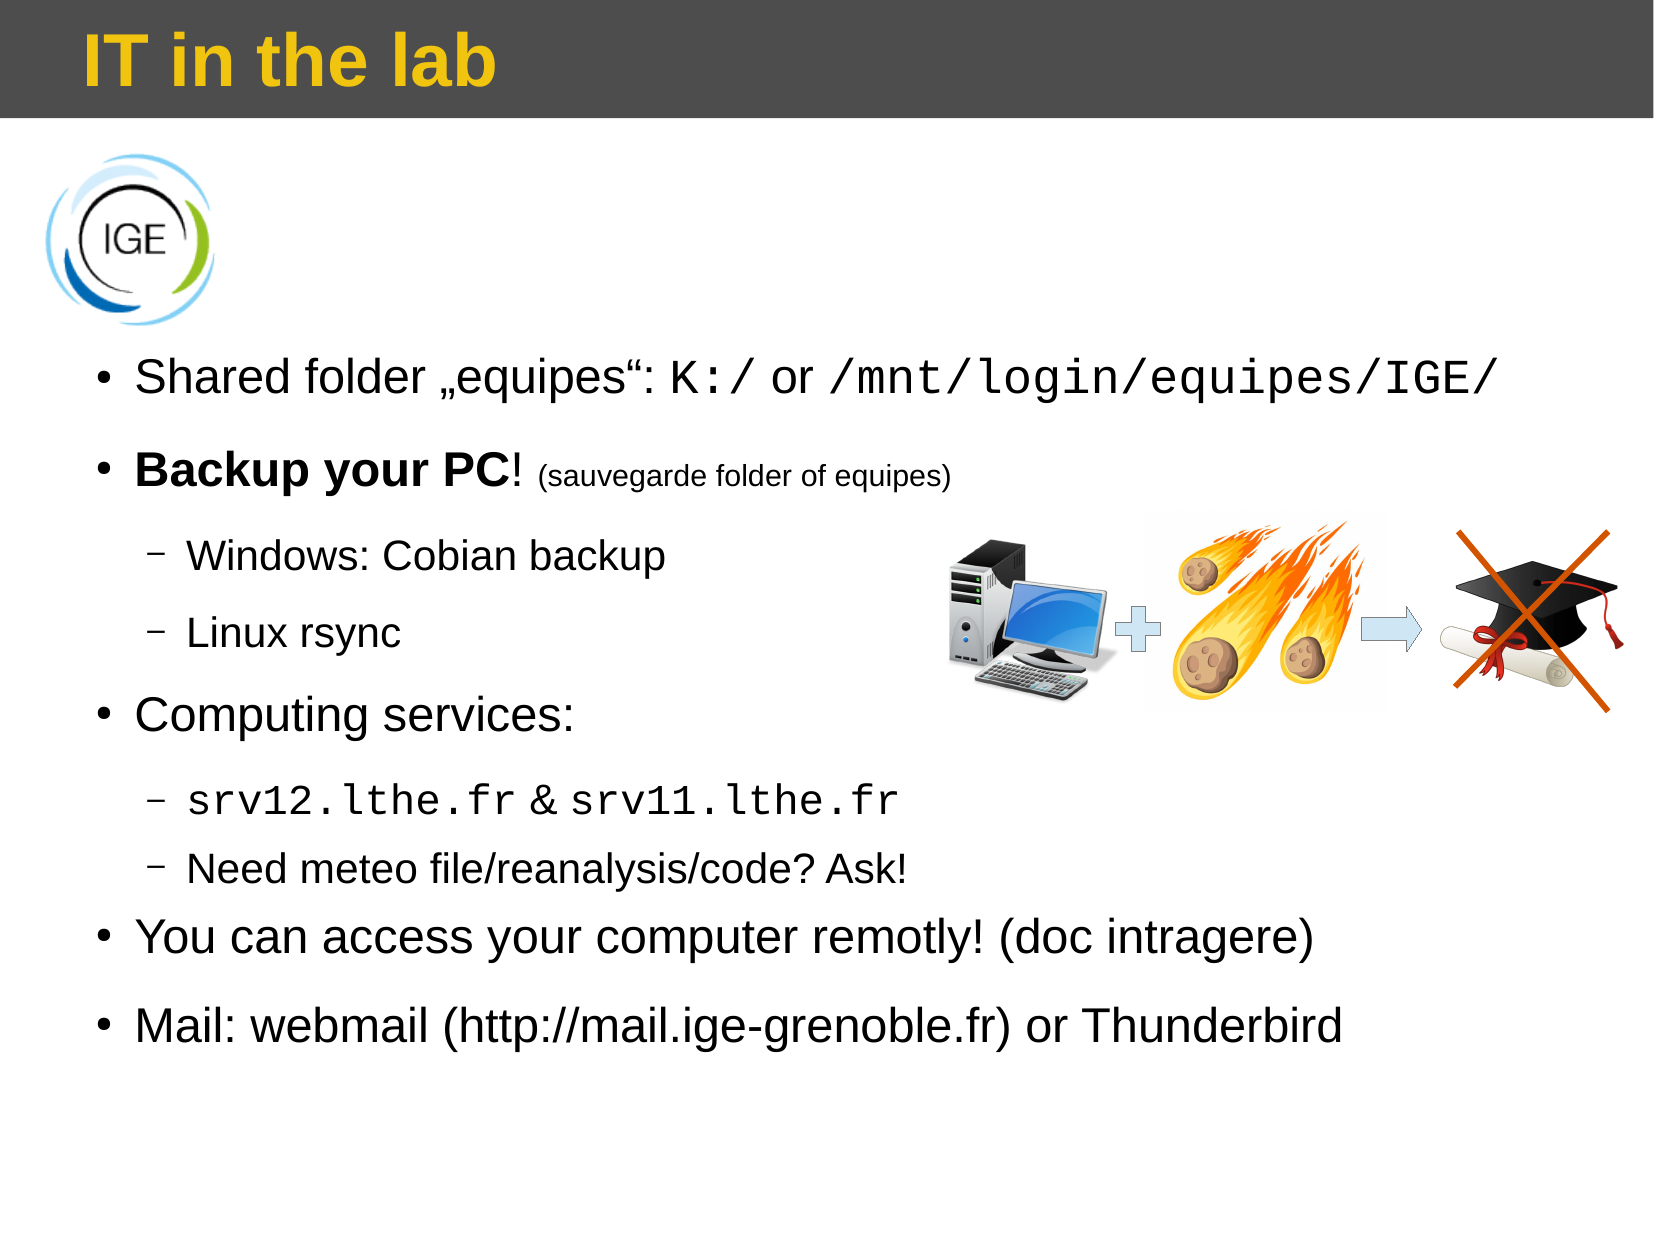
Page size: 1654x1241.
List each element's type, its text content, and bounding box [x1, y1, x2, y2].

text_box [1115, 606, 1161, 652]
picture [1144, 509, 1386, 712]
picture [1440, 561, 1522, 687]
list Shared folder „equipes“: K:/ or /mnt/login/equipes/IGE/ Backup your PC! (sauvegarde folder of equipes) Windows: Cobian backup Linux rsync Computing services: srv12.lthe.fr & srv11.lthe.fr Need meteo file/reanalysis/code? Ask! You can access your computer remotly! (doc intragere) Mail: webmail (http://mail.ige-grenoble.fr) or Thunderbird [82, 349, 1561, 1069]
picture [0, 119, 278, 398]
picture [1488, 561, 1573, 608]
picture [1532, 561, 1624, 687]
title IT in the lab [82, 18, 1571, 103]
picture [1460, 619, 1583, 687]
text_box [1361, 606, 1422, 652]
picture [945, 531, 1124, 711]
